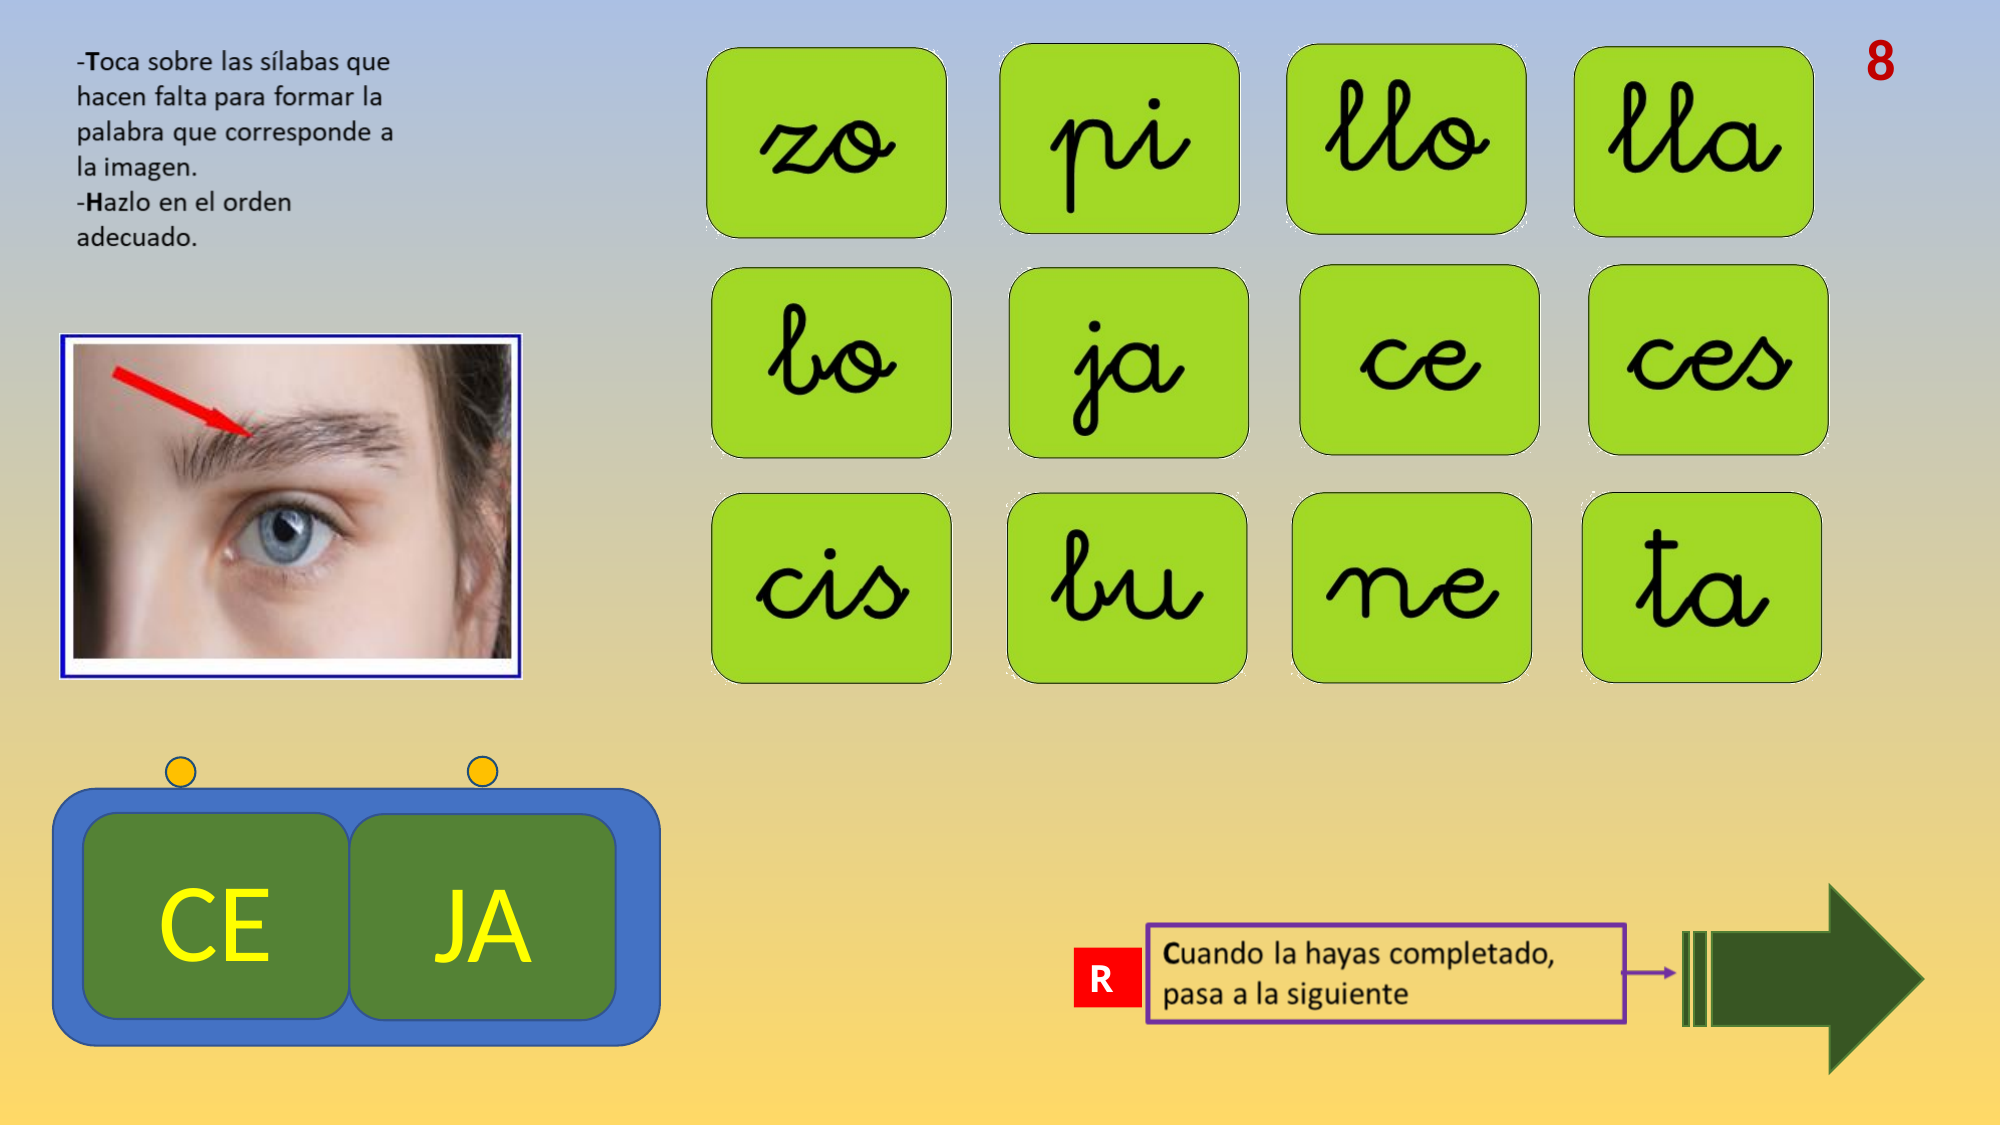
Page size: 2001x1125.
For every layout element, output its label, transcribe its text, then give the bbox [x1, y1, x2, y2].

picture [1141, 921, 1691, 1034]
text_box [52, 788, 660, 1046]
text_box R [1073, 947, 1141, 1008]
picture [1286, 43, 1527, 235]
picture [1299, 264, 1541, 456]
picture [1573, 46, 1815, 238]
picture [58, 34, 431, 272]
picture [1588, 264, 1830, 456]
picture [706, 47, 948, 239]
picture [1581, 491, 1823, 684]
picture [1291, 492, 1533, 684]
picture [999, 42, 1241, 235]
text_box JA [349, 814, 616, 1021]
picture [1008, 267, 1250, 459]
picture [1006, 492, 1248, 684]
text_box [1711, 885, 1924, 1073]
text_box [165, 757, 196, 787]
text_box [467, 756, 498, 787]
picture [711, 492, 953, 685]
picture [59, 333, 523, 680]
picture [711, 267, 953, 459]
text_box [1694, 932, 1707, 1026]
text_box 8 [1851, 14, 1953, 100]
text_box CE [82, 812, 349, 1019]
